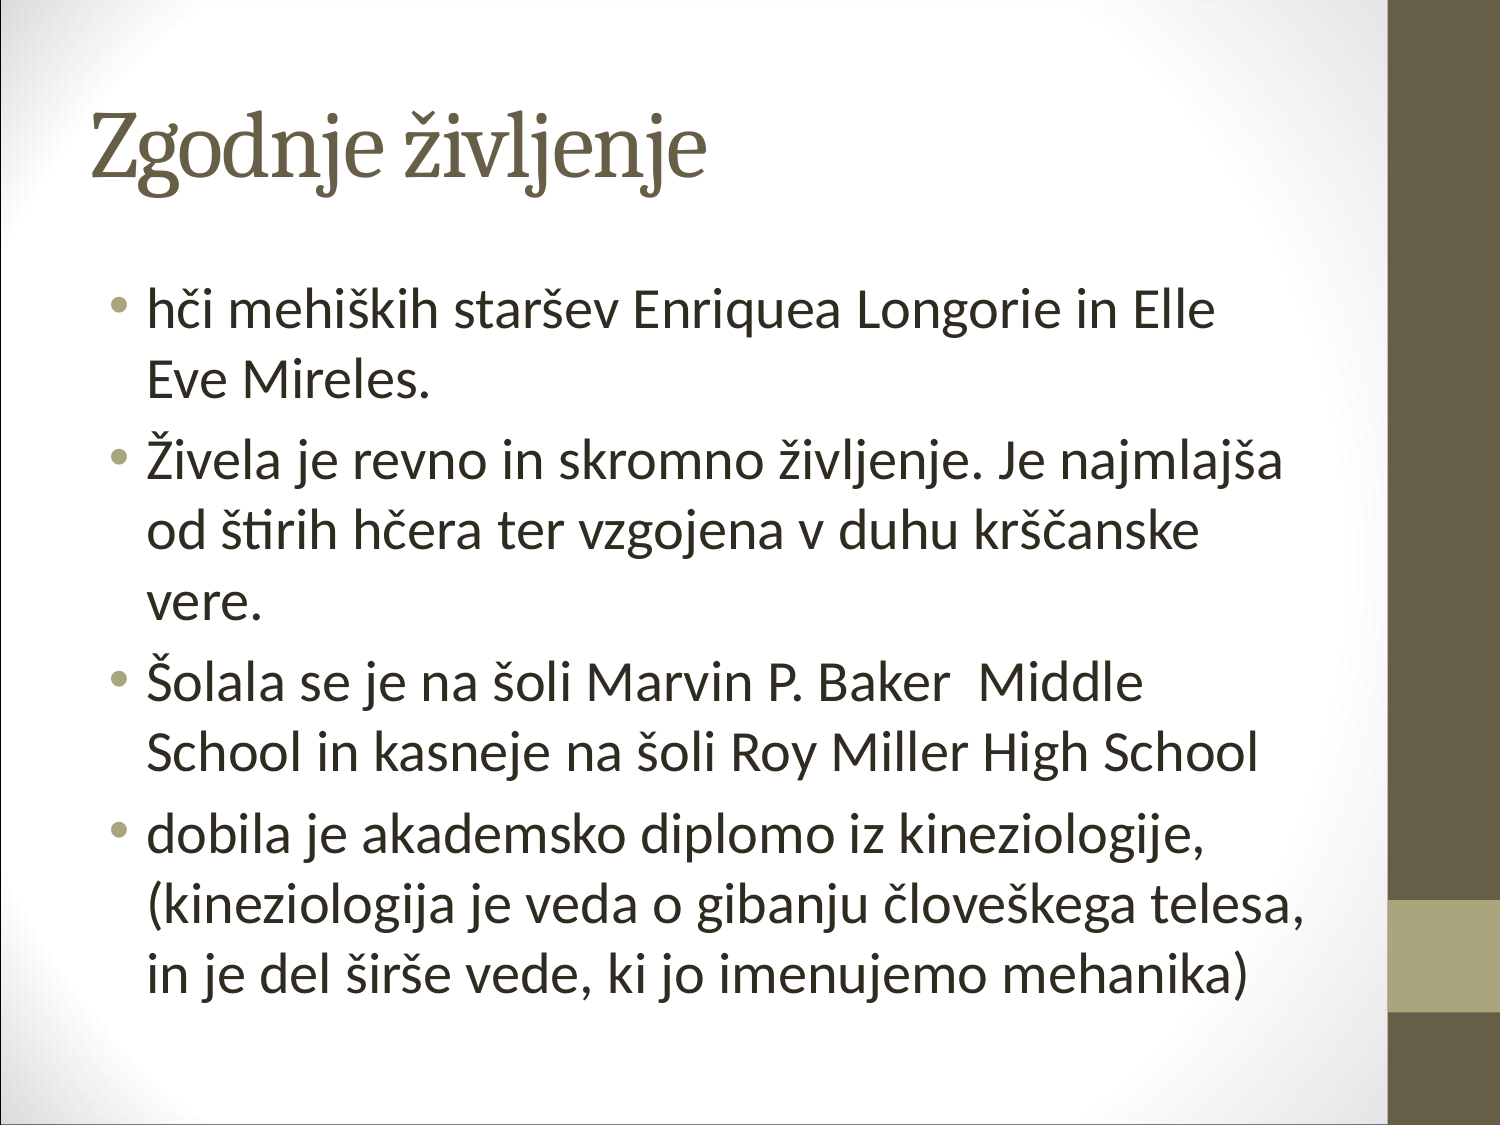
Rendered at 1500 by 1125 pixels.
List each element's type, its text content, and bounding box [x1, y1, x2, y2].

list hči mehiških staršev Enriquea Longorie in Elle Eve Mireles. Živela je revno in skromno življenje. Je najmlajša od štirih hčera ter vzgojena v duhu krščanske vere. Šolala se je na šoli Marvin P. Baker Middle School in kasneje na šoli Roy Miller High School dobila je akademsko diplomo iz kineziologije, (kineziologija je veda o gibanju človeškega telesa, in je del širše vede, ki jo imenujemo mehanika) [75, 262, 1325, 1050]
title Zgodnje življenje [75, 45, 1325, 233]
picture [0, 0, 1387, 1125]
